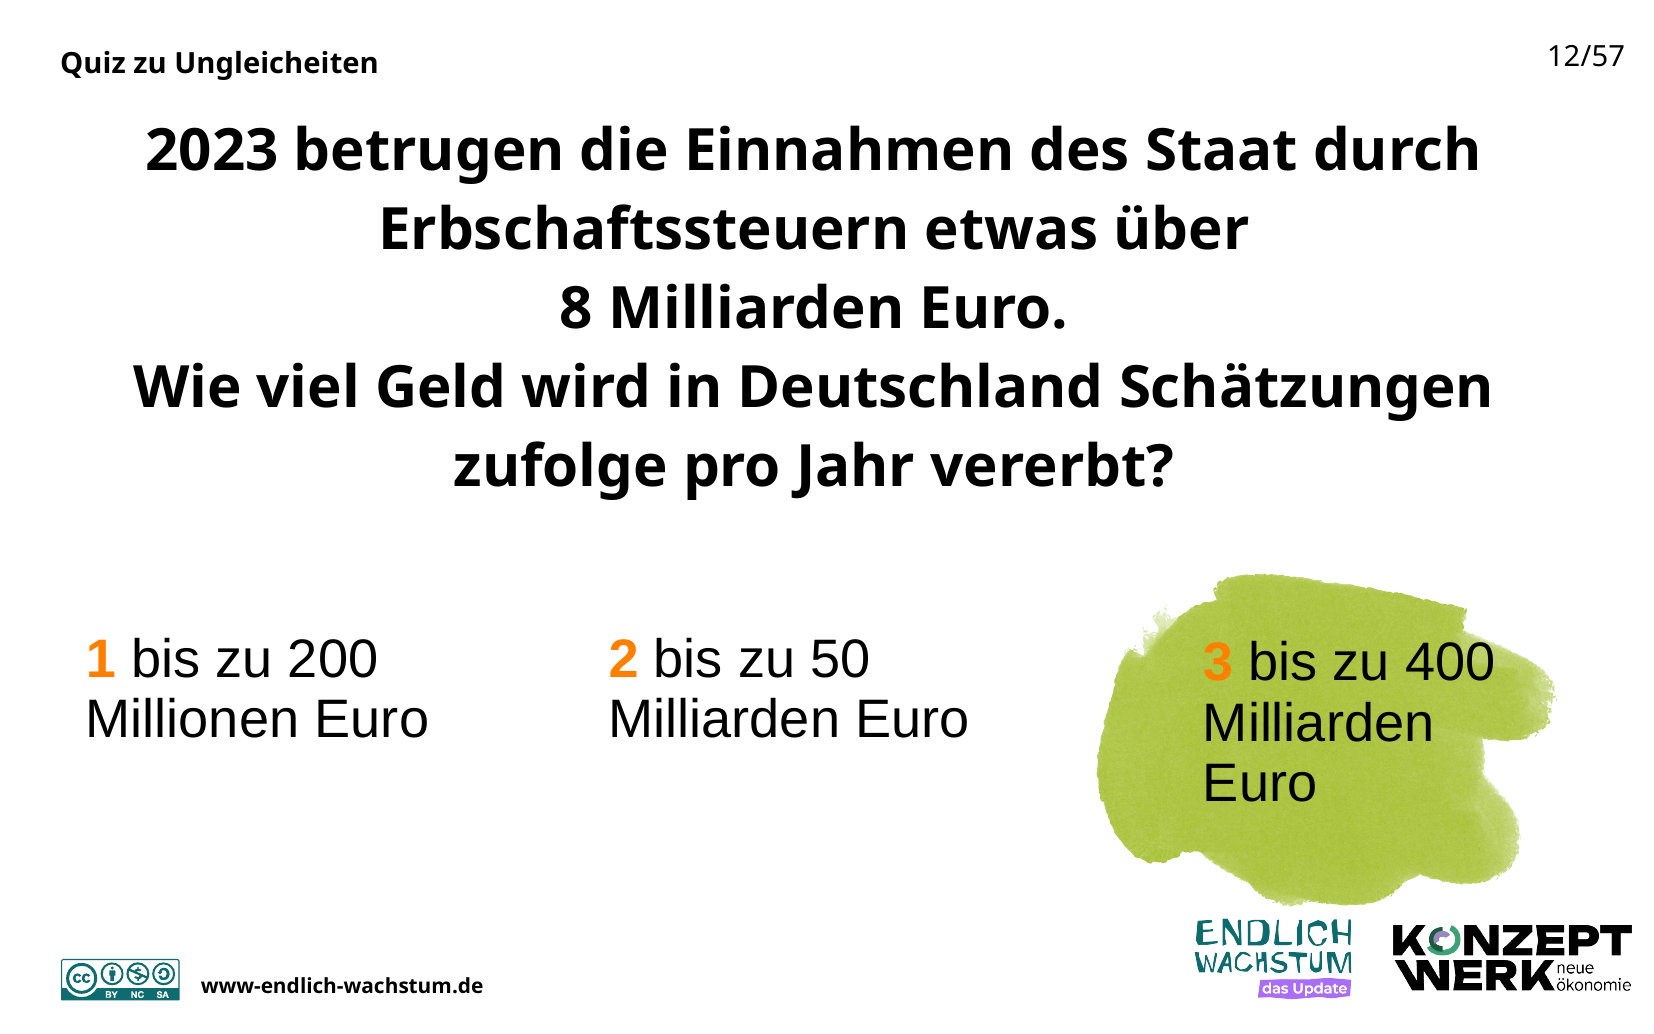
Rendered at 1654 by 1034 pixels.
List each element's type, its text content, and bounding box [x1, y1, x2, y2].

text_box 3 bis zu 400 Milliarden Euro [1117, 624, 1578, 821]
text_box 1 bis zu 200 Millionen Euro [0, 620, 523, 878]
text_box 2 bis zu 50 Milliarden Euro [523, 620, 1064, 829]
title 2023 betrugen die Einnahmen des Staat durch Erbschaftssteuern etwas über 8 Milliarden Euro. Wie viel Geld wird in Deutschland Schätzungen zufolge pro Jahr vererbt? [69, 107, 1559, 513]
picture [1096, 573, 1558, 1011]
picture [1387, 917, 1636, 997]
